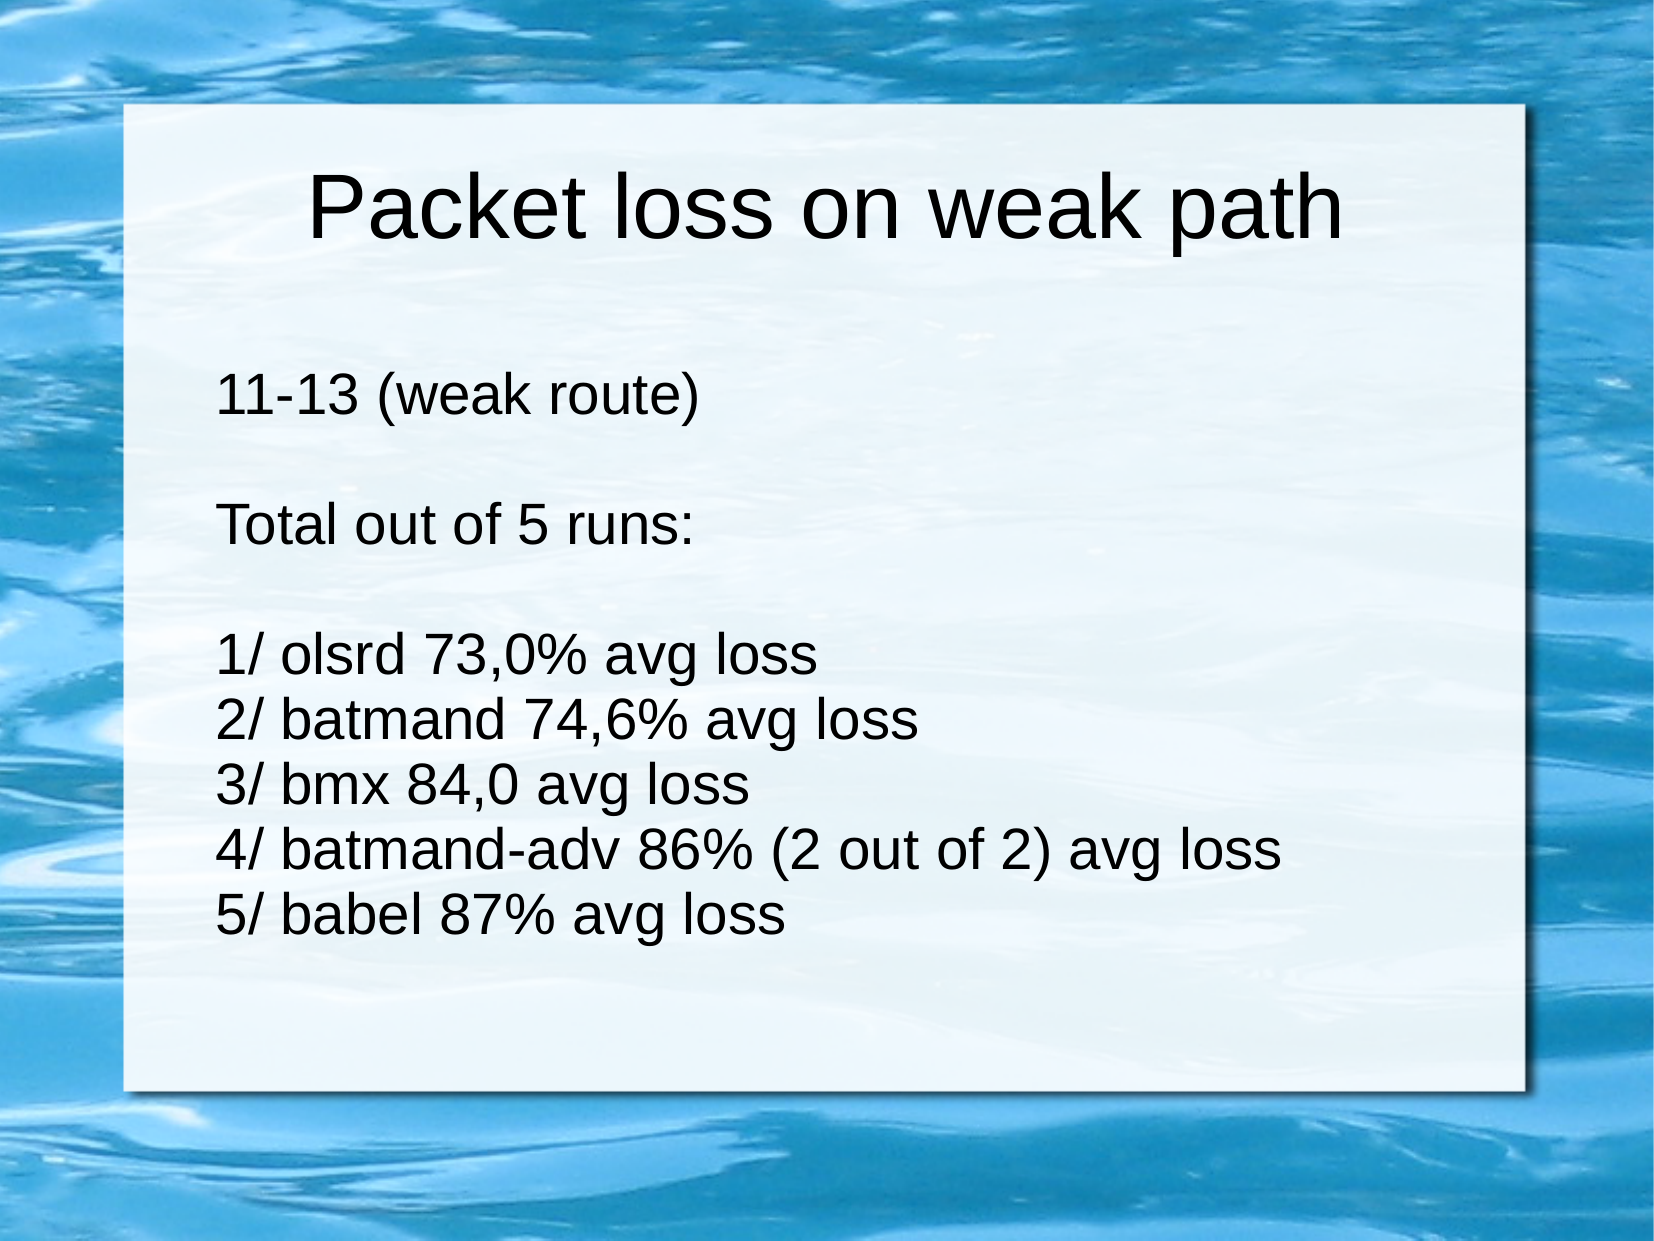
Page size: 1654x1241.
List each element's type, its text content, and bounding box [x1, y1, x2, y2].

text_box 11-13 (weak route) Total out of 5 runs: 1/ olsrd 73,0% avg loss 2/ batmand 74,6% avg loss 3/ bmx 84,0 avg loss 4/ batmand-adv 86% (2 out of 2) avg loss 5/ babel 87% avg loss [200, 354, 1418, 1093]
title Packet loss on weak path [147, 125, 1506, 288]
picture [0, 0, 1654, 1241]
